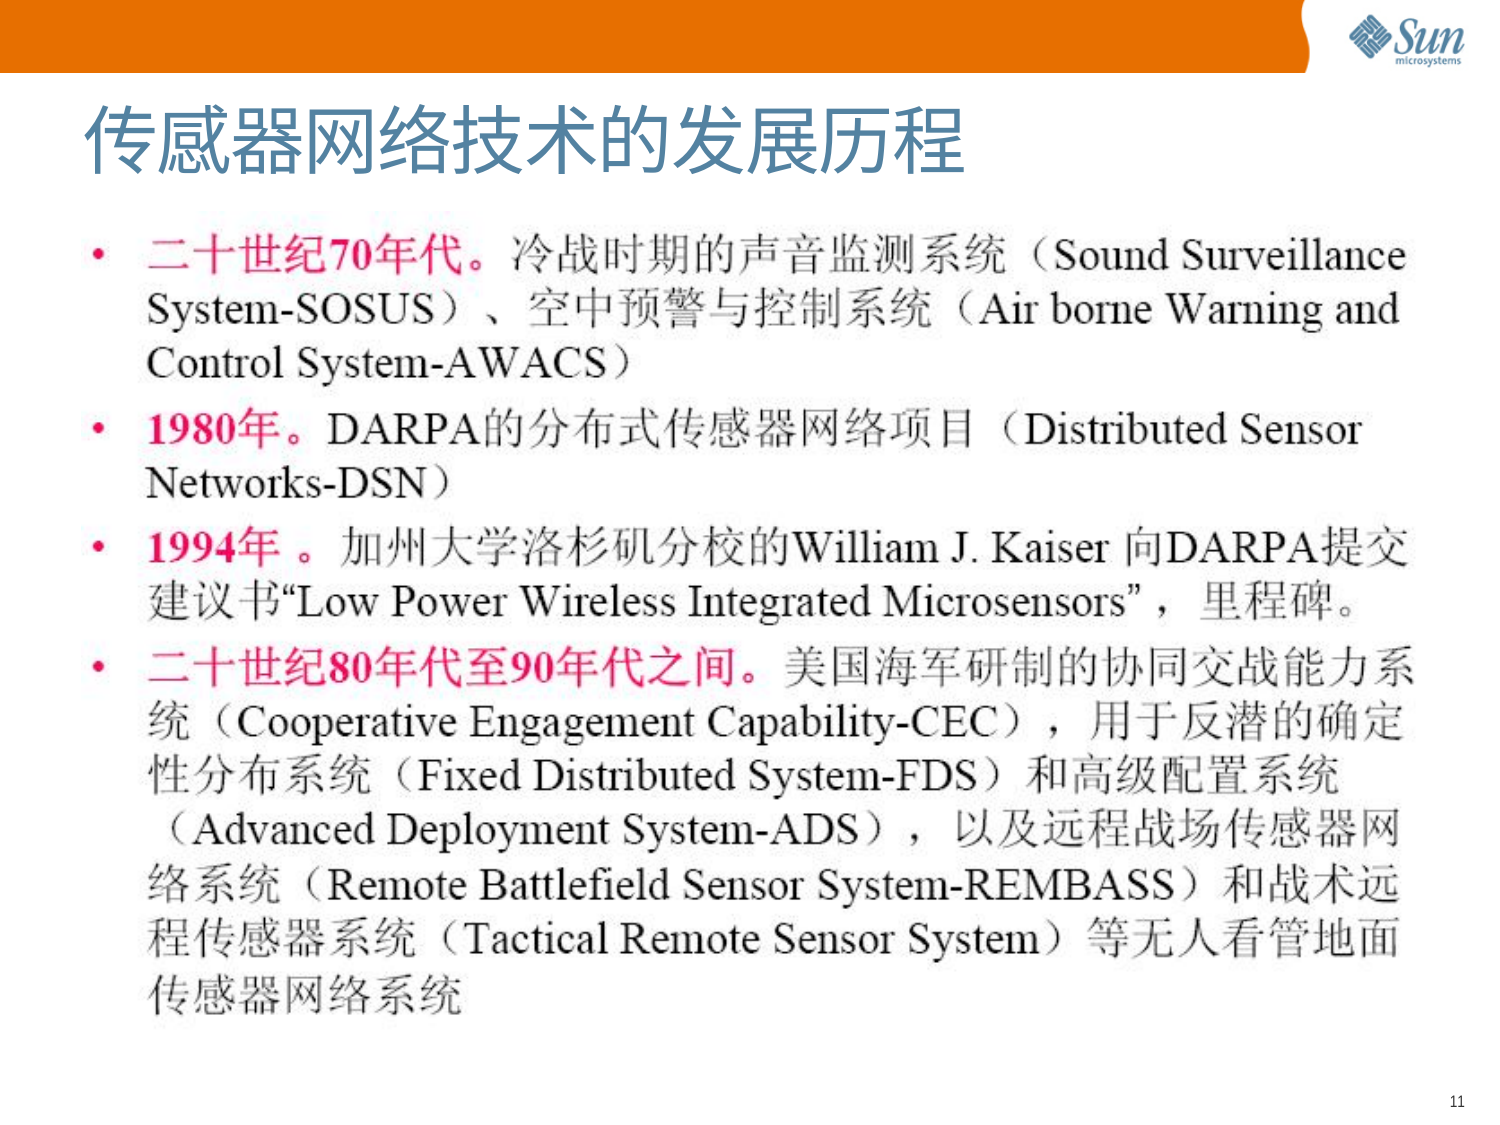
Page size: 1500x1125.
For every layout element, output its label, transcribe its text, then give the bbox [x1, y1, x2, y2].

picture [0, 0, 1500, 73]
picture [81, 211, 1441, 1040]
title 传感器网络技术的发展历程 [83, 94, 1446, 199]
